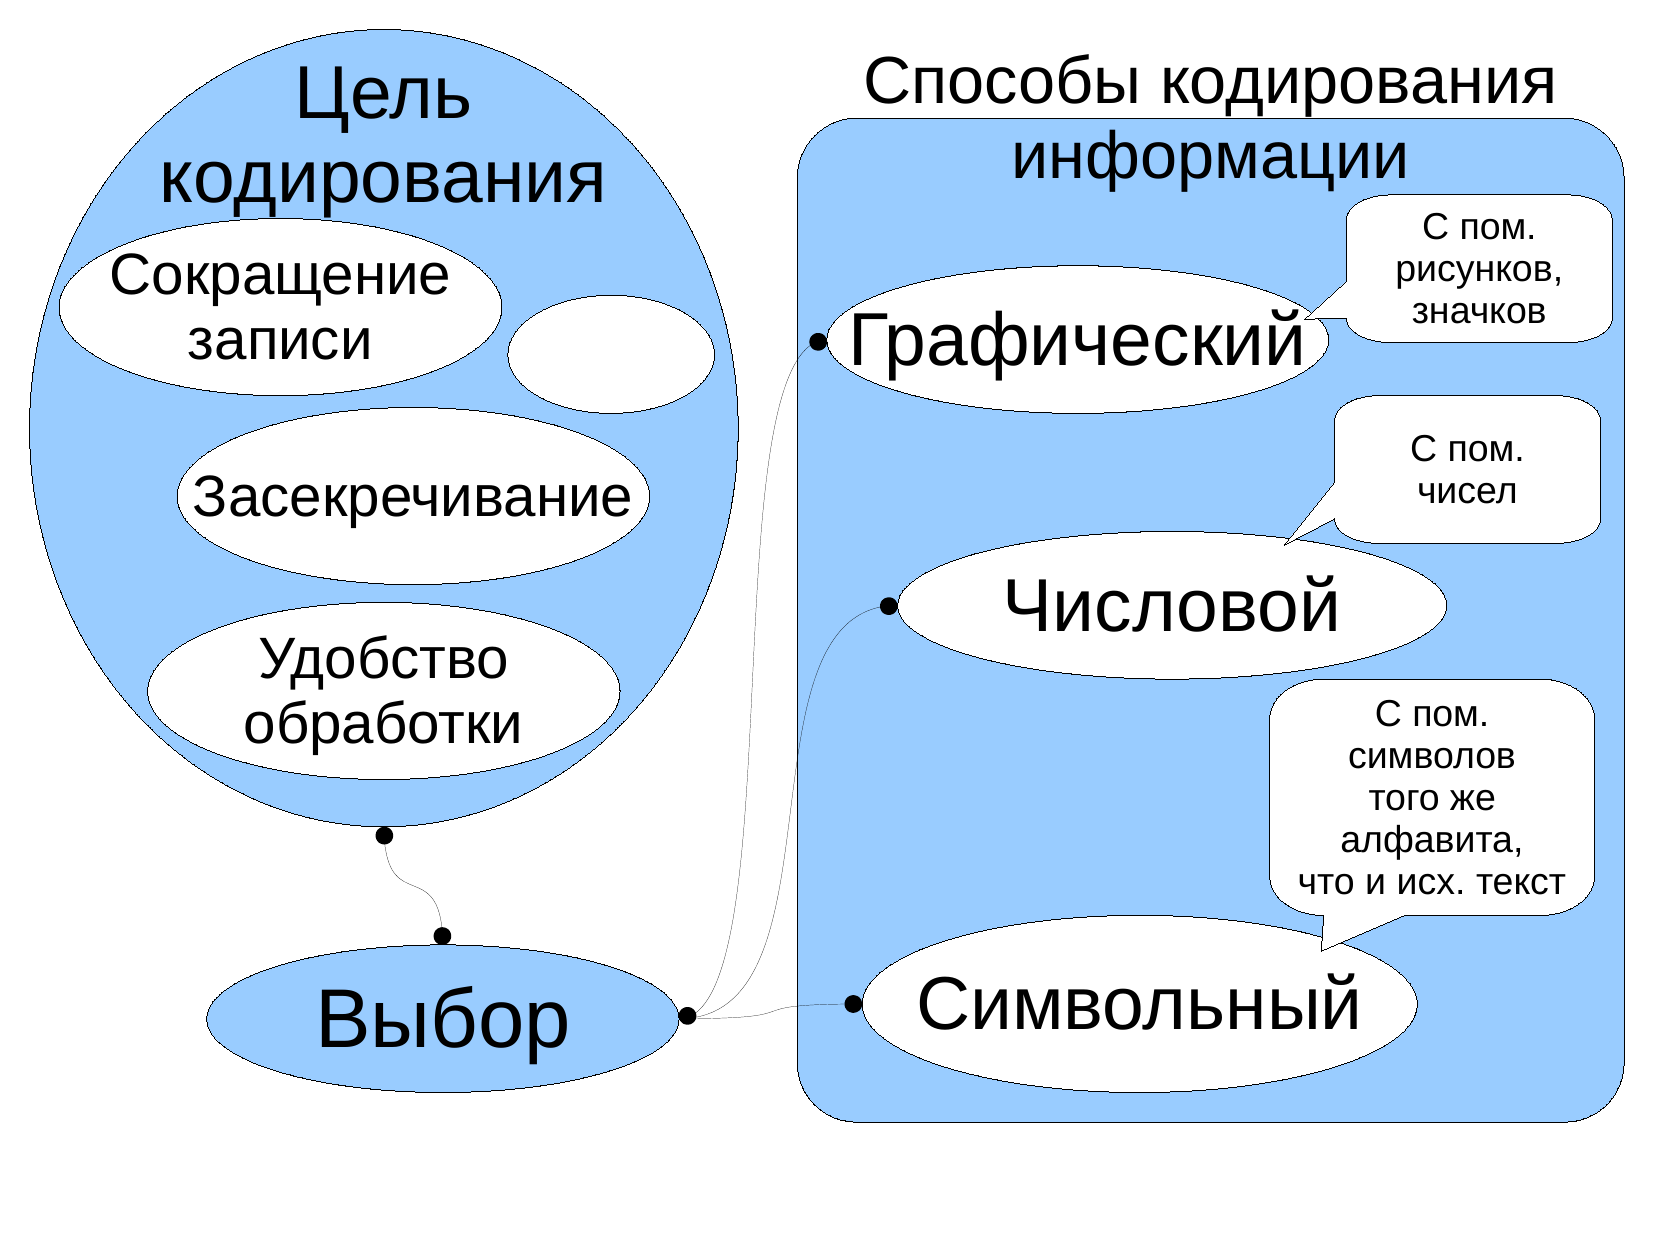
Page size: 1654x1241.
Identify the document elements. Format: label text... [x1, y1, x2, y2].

text_box С пом. рисунков, значков [1304, 194, 1613, 343]
text_box Засекречивание [177, 407, 650, 585]
text_box Числовой [898, 531, 1447, 680]
text_box [797, 126, 1361, 358]
text_box Удобство обработки [147, 602, 621, 780]
text_box С пом. символов того же алфавита, что и исх. текст [1269, 679, 1595, 952]
text_box Графический [827, 265, 1329, 414]
text_box Способы кодирования информации [826, 35, 1595, 200]
text_box Выбор [206, 944, 679, 1093]
text_box [797, 126, 1625, 1123]
text_box Сокращение записи [59, 218, 502, 396]
text_box Цель кодирования [29, 29, 739, 827]
text_box Символьный [862, 915, 1418, 1093]
text_box С пом. чисел [1284, 395, 1601, 546]
text_box [507, 295, 715, 414]
